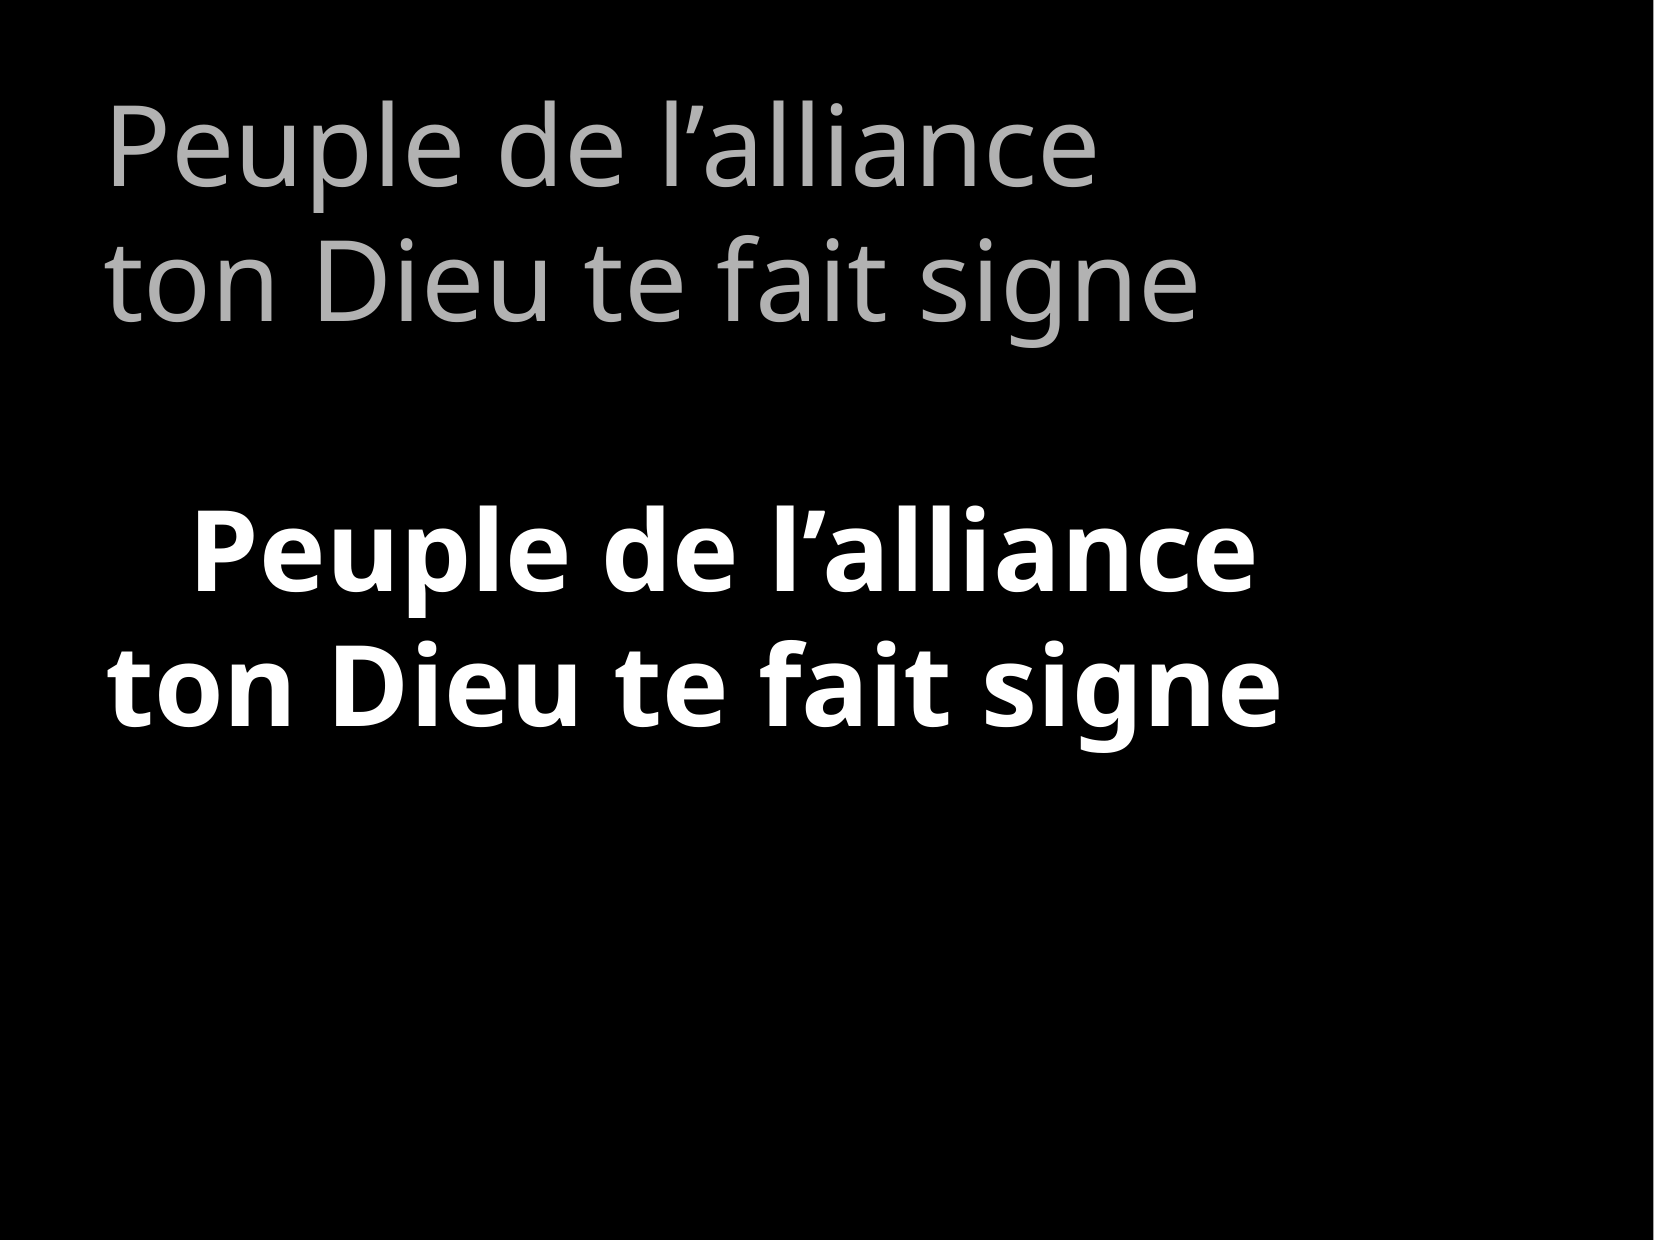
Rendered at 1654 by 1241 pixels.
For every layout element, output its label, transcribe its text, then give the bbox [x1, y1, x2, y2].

text_box Peuple de l’alliance ton Dieu te fait signe Peuple de l’alliance ton Dieu te fait signe [88, 88, 1507, 975]
